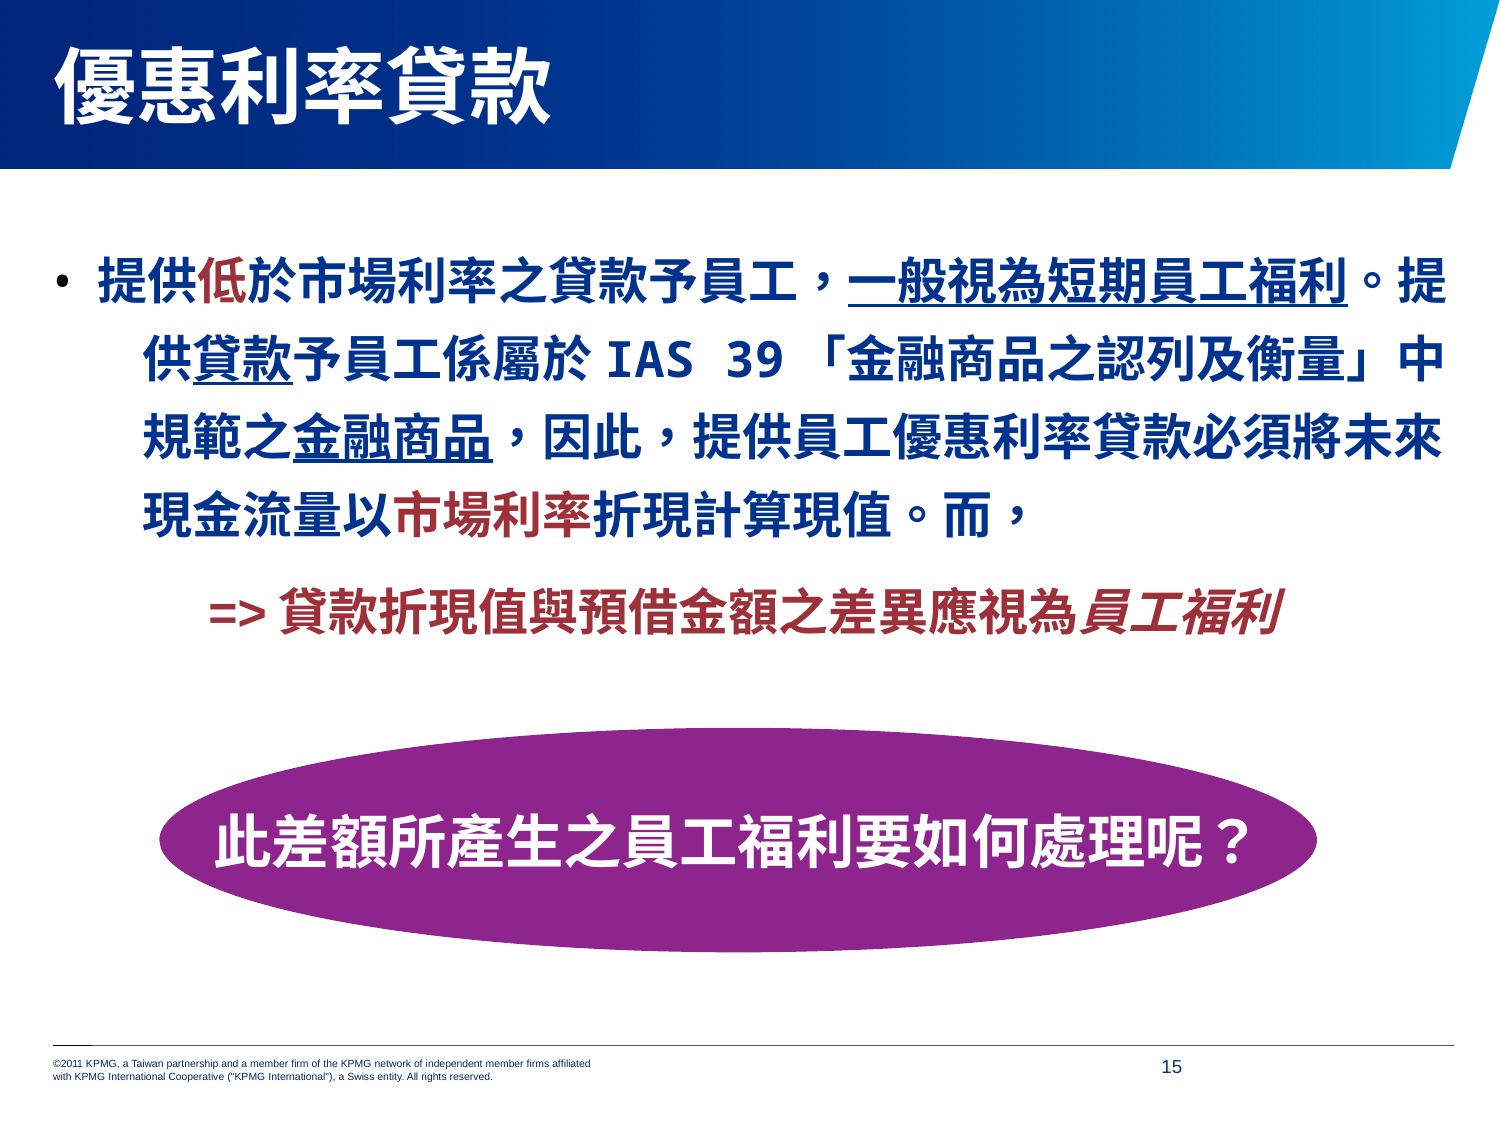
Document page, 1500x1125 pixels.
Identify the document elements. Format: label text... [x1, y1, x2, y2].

text_box [1146, 1047, 1418, 1094]
title 優惠利率貸款 [53, 19, 1456, 149]
list 提供低於市場利率之貸款予員工，一般視為短期員工福利。提供貸款予員工係屬於IAS 39「金融商品之認列及衡量」中規範之金融商品，因此，提供員工優惠利率貸款必須將未來現金流量以市場利率折現計算現值。而， =>貸款折現值與預借金額之差異應視為員工福利 [53, 231, 1454, 670]
text_box 此差額所產生之員工福利要如何處理呢？ [159, 727, 1317, 953]
